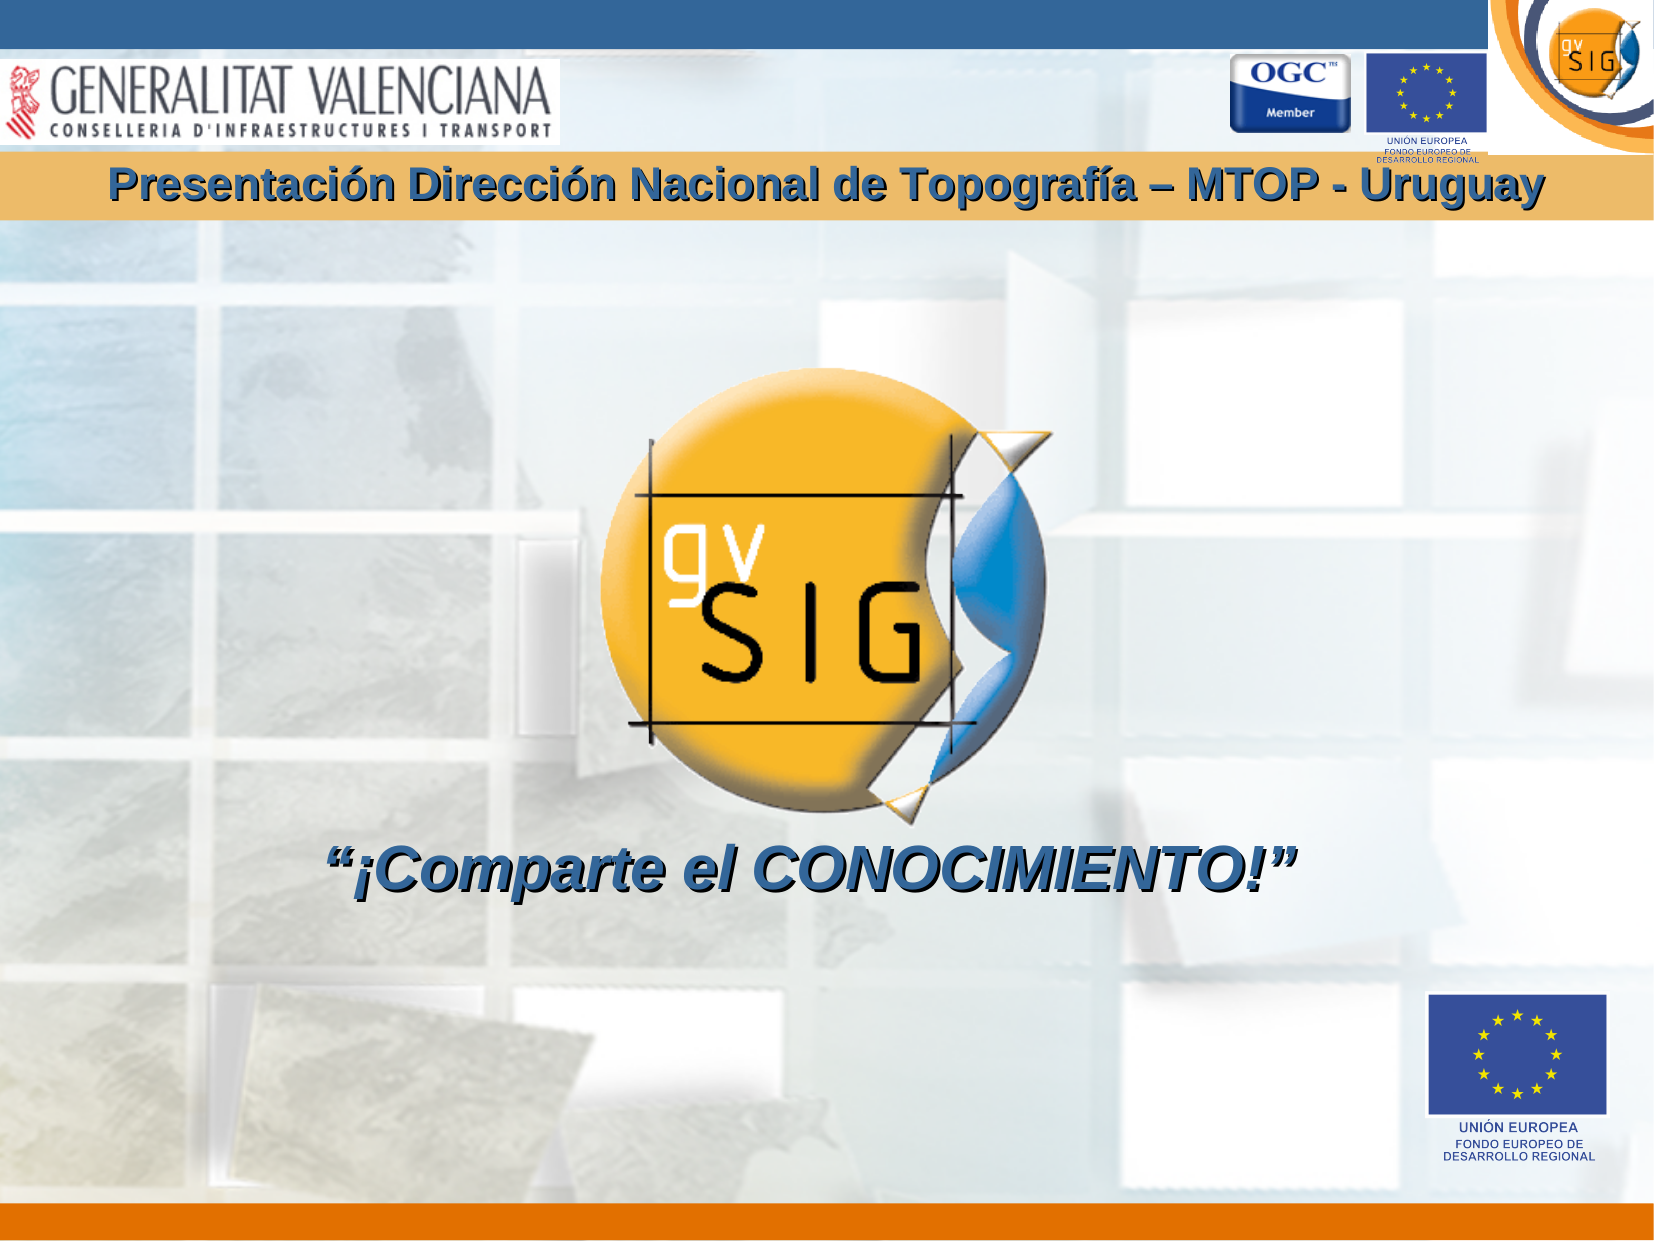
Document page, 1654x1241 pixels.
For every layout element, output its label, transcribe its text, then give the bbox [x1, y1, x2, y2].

picture [0, 59, 560, 145]
text_box “¡Comparte el CONOCIMIENTO!” [44, 828, 1575, 1024]
text_box Presentación Dirección Nacional de Topografía – MTOP - Uruguay [0, 150, 1654, 233]
picture [1425, 991, 1610, 1161]
picture [592, 363, 1058, 832]
picture [1364, 0, 1654, 150]
picture [1230, 54, 1351, 133]
